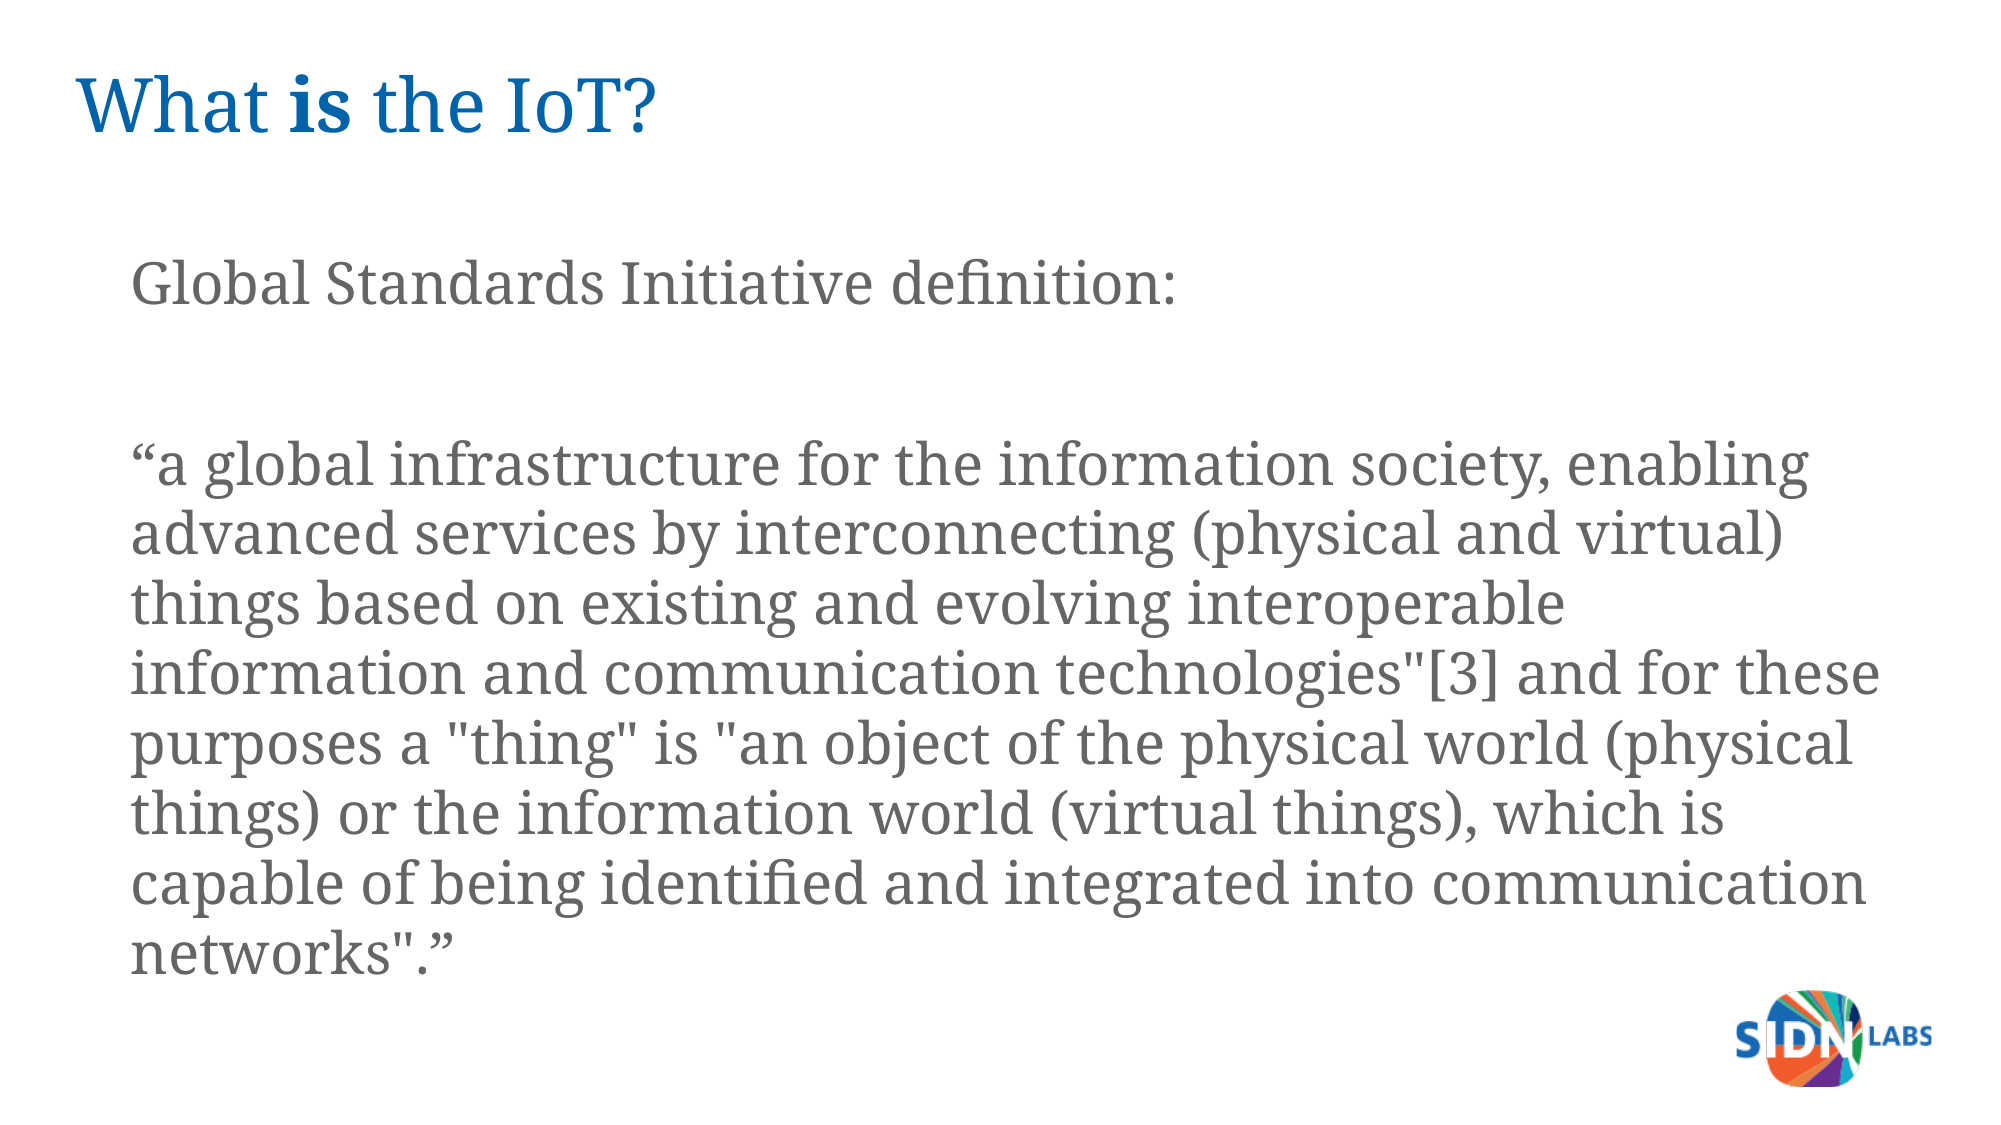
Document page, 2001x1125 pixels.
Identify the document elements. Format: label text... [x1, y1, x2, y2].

text_box Global Standards Initiative definition: “a global infrastructure for the information society, enabling advanced services by interconnecting (physical and virtual) things based on existing and evolving interoperable information and communication technologies"[3] and for these purposes a "thing" is "an object of the physical world (physical things) or the information world (virtual things), which is capable of being identified and integrated into communication networks".” [55, 143, 1905, 912]
text_box What is the IoT? [75, 61, 1925, 144]
